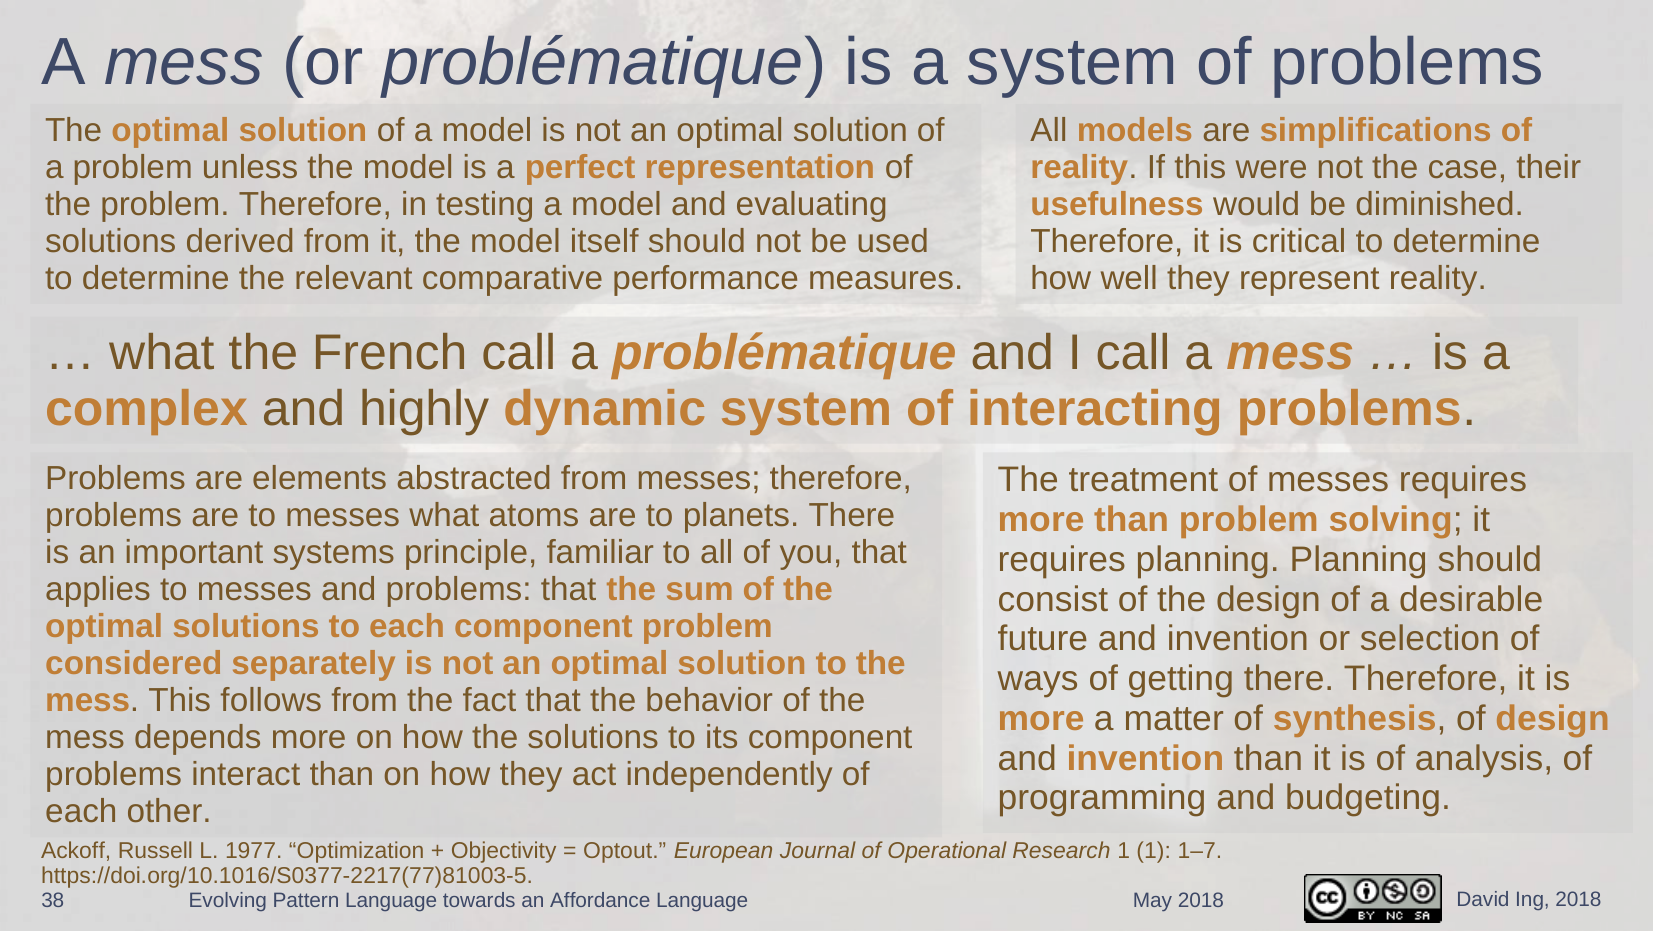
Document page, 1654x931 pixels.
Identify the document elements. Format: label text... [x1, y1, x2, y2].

text_box The optimal solution of a model is not an optimal solution of a problem unless the model is a perfect representation of the problem. Therefore, in testing a model and evaluating solutions derived from it, the model itself should not be used to determine the relevant comparative performance measures. [30, 103, 982, 304]
text_box … what the French call a problématique and I call a mess … is a complex and highly dynamic system of interacting problems. [30, 316, 1579, 444]
text_box All models are simplifications of reality. If this were not the case, their usefulness would be diminished. Therefore, it is critical to determine how well they represent reality. [1015, 103, 1623, 304]
text_box The treatment of messes requires more than problem solving; it requires planning. Planning should consist of the design of a desirable future and invention or selection of ways of getting there. Therefore, it is more a matter of synthesis, of design and invention than it is of analysis, of programming and budgeting. [982, 452, 1633, 833]
text_box 1967 Pattern Manual [0, 0, 1653, 931]
picture [1304, 897, 1442, 923]
text_box Ackoff, Russell L. 1977. “Optimization + Objectivity = Optout.” European Journal of Operational Research 1 (1): 1–7. https://doi.org/10.1016/S0377-2217(77)81003-5. [26, 830, 1563, 897]
text_box Problems are elements abstracted from messes; therefore, problems are to messes what atoms are to planets. There is an important systems principle, familiar to all of you, that applies to messes and problems: that the sum of the optimal solutions to each component problem considered separately is not an optimal solution to the mess. This follows from the fact that the behavior of the mess depends more on how the solutions to its component problems interact than on how they act independently of each other. [30, 452, 943, 838]
title A mess (or problématique) is a system of problems [41, 30, 1613, 126]
